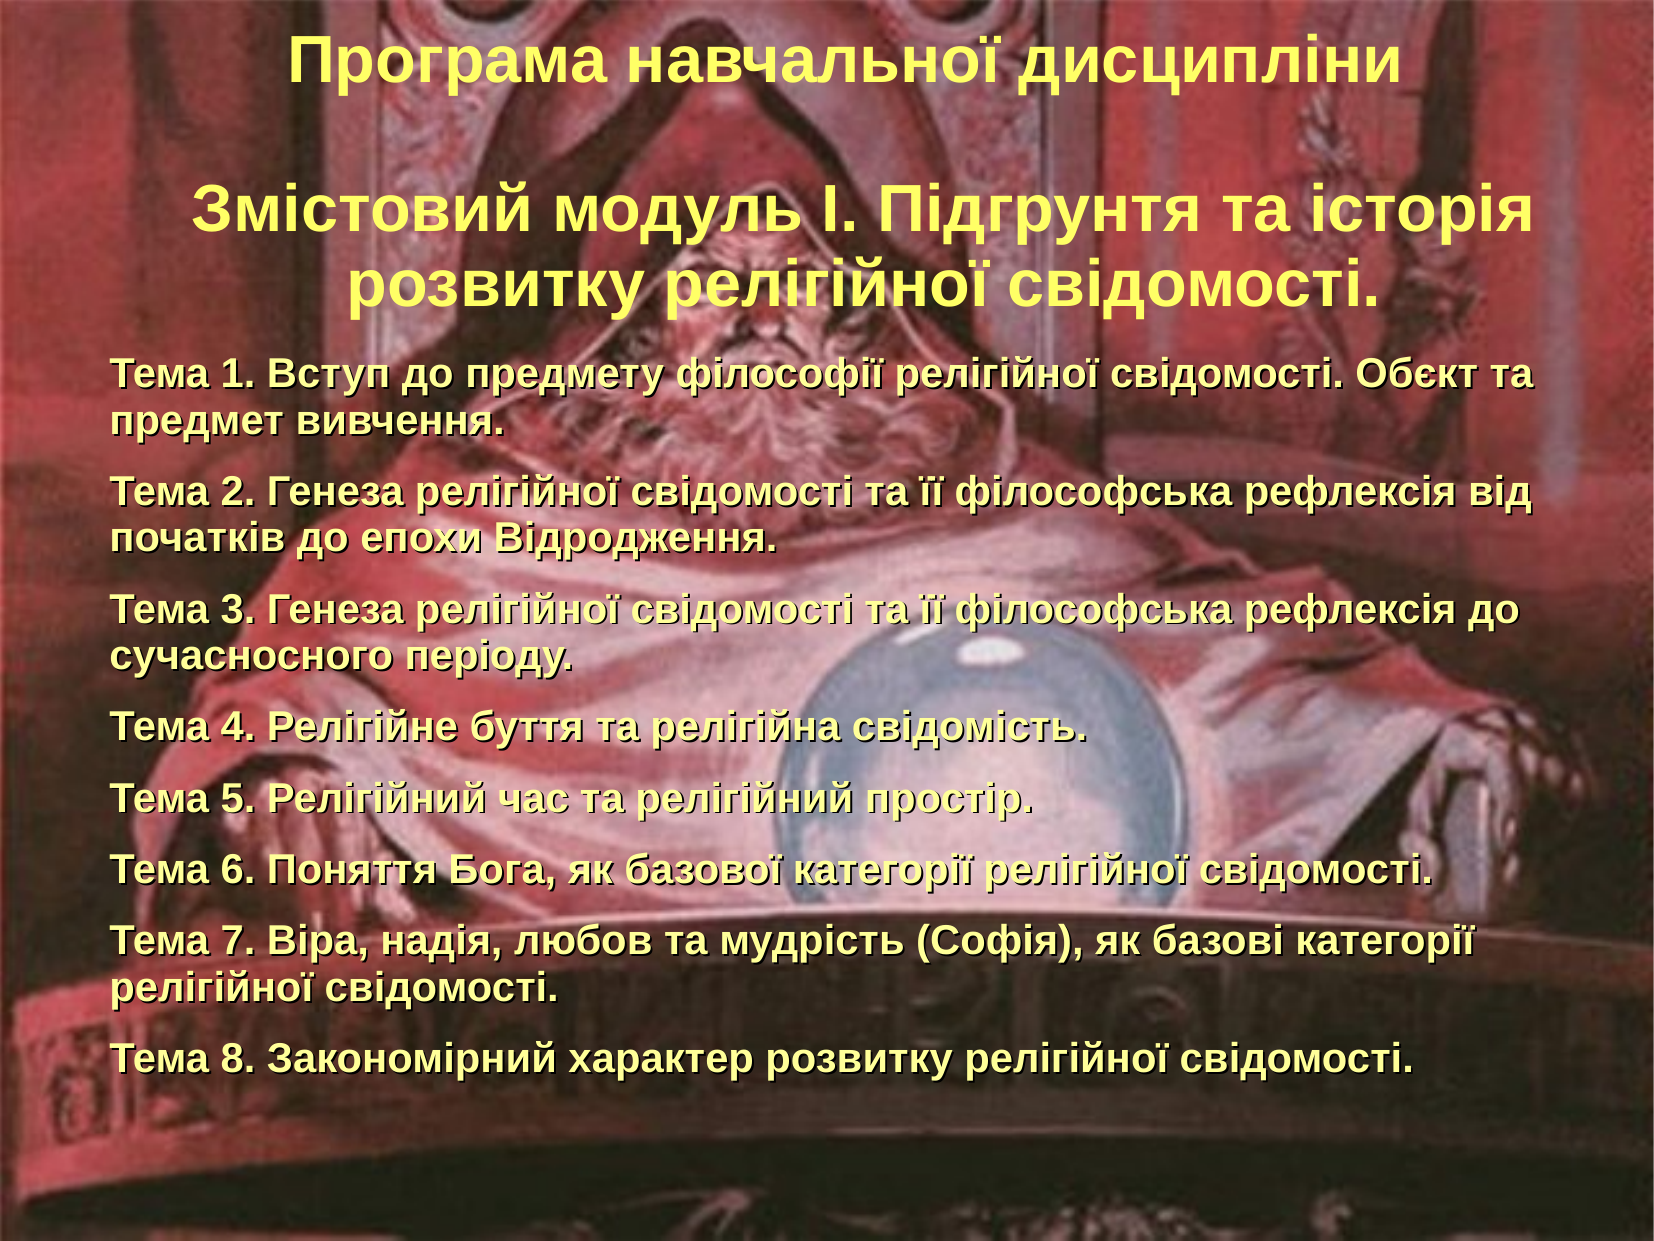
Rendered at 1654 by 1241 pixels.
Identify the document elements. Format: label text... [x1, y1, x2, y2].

picture [0, 0, 1654, 1241]
text_box Тема 1. Вступ до предмету філософії релігійної свідомості. Обєкт та предмет вивчення. Тема 2. Генеза релігійної свідомості та її філософська рефлексія від початків до епохи Відродження. Тема 3. Генеза релігійної свідомості та її філософська рефлексія до сучасносного періоду. Тема 4. Релігійне буття та релігійна свідомість. Тема 5. Релігійний час та релігійний простір. Тема 6. Поняття Бога, як базової категорії релігійної свідомості. Тема 7. Віра, надія, любов та мудрість (Софія), як базові категорії релігійної свідомості. Тема 8. Закономірний характер розвитку релігійної свідомості. [94, 342, 1583, 1158]
title Програма навчальної дисципліни Змістовий модуль І. Підгрунтя та історія розвитку релігійної свідомості. [70, 0, 1583, 343]
